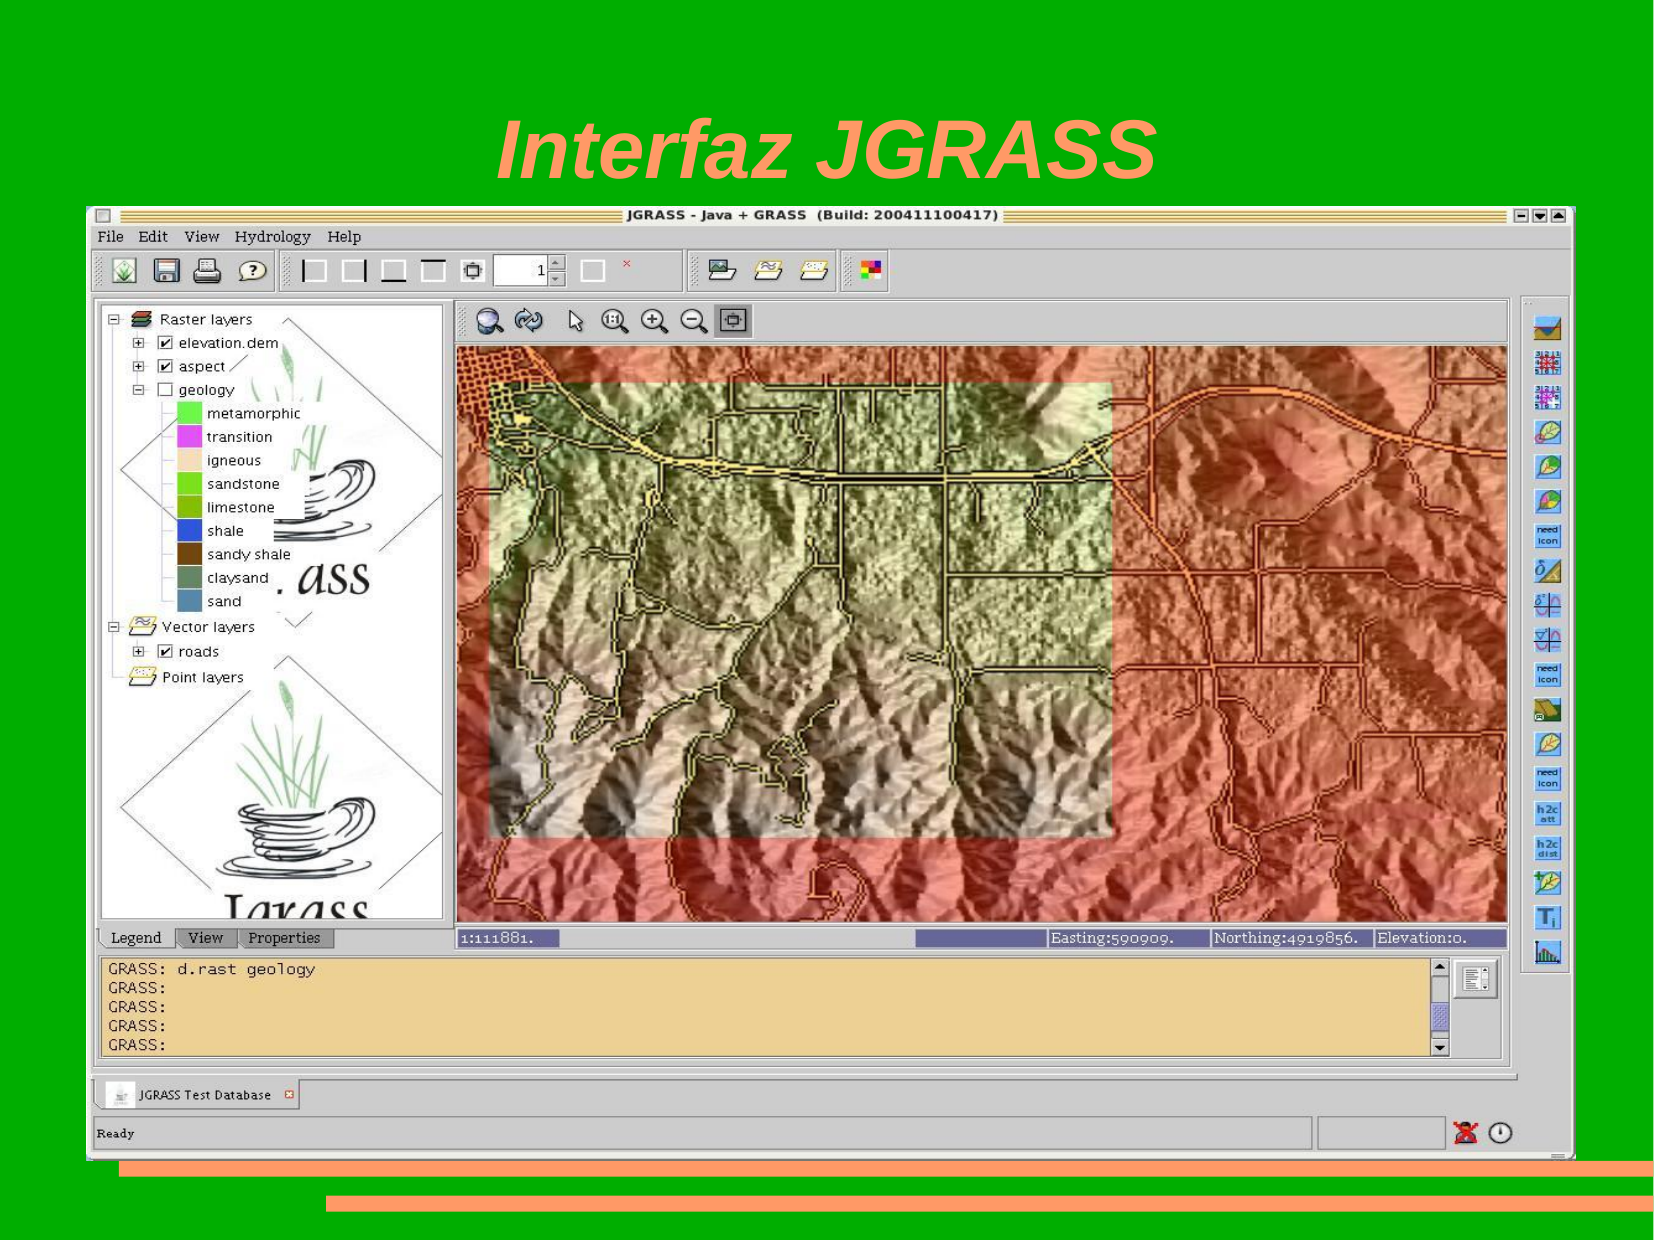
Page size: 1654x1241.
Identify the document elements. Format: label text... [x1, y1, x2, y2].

title Interfaz JGRASS [121, 46, 1534, 206]
picture [86, 206, 1576, 1161]
